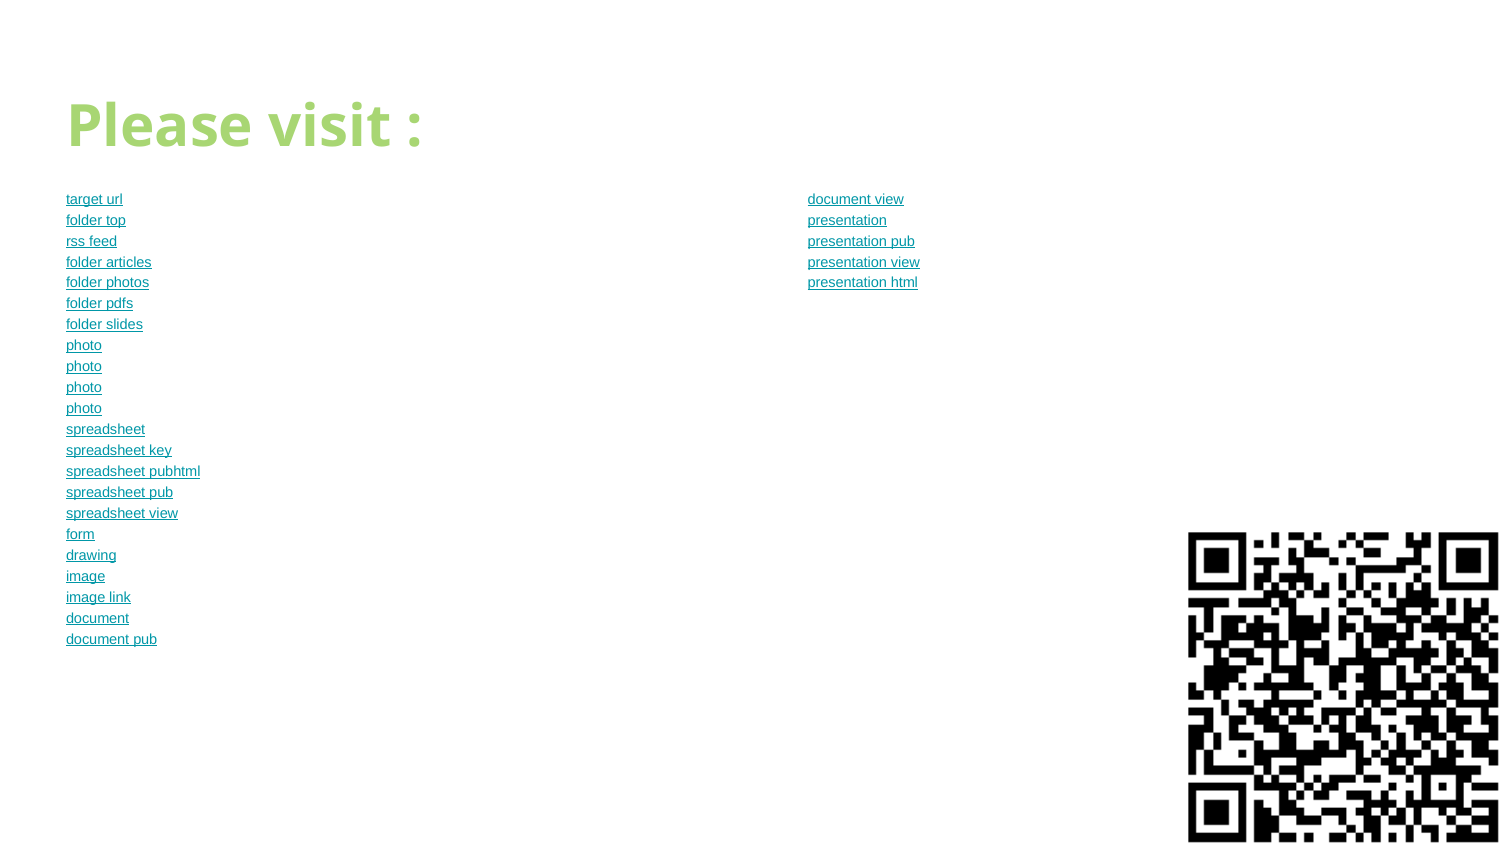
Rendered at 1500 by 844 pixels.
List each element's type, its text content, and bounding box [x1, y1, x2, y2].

title Please visit : [51, 72, 1449, 167]
picture [1187, 531, 1500, 844]
list target url folder top rss feed folder articles folder photos folder pdfs folder slides photo photo photo photo spreadsheet spreadsheet key spreadsheet pubhtml spreadsheet pub spreadsheet view form drawing image image link document document pub [51, 189, 708, 750]
list document view presentation presentation pub presentation view presentation html [792, 189, 1449, 750]
